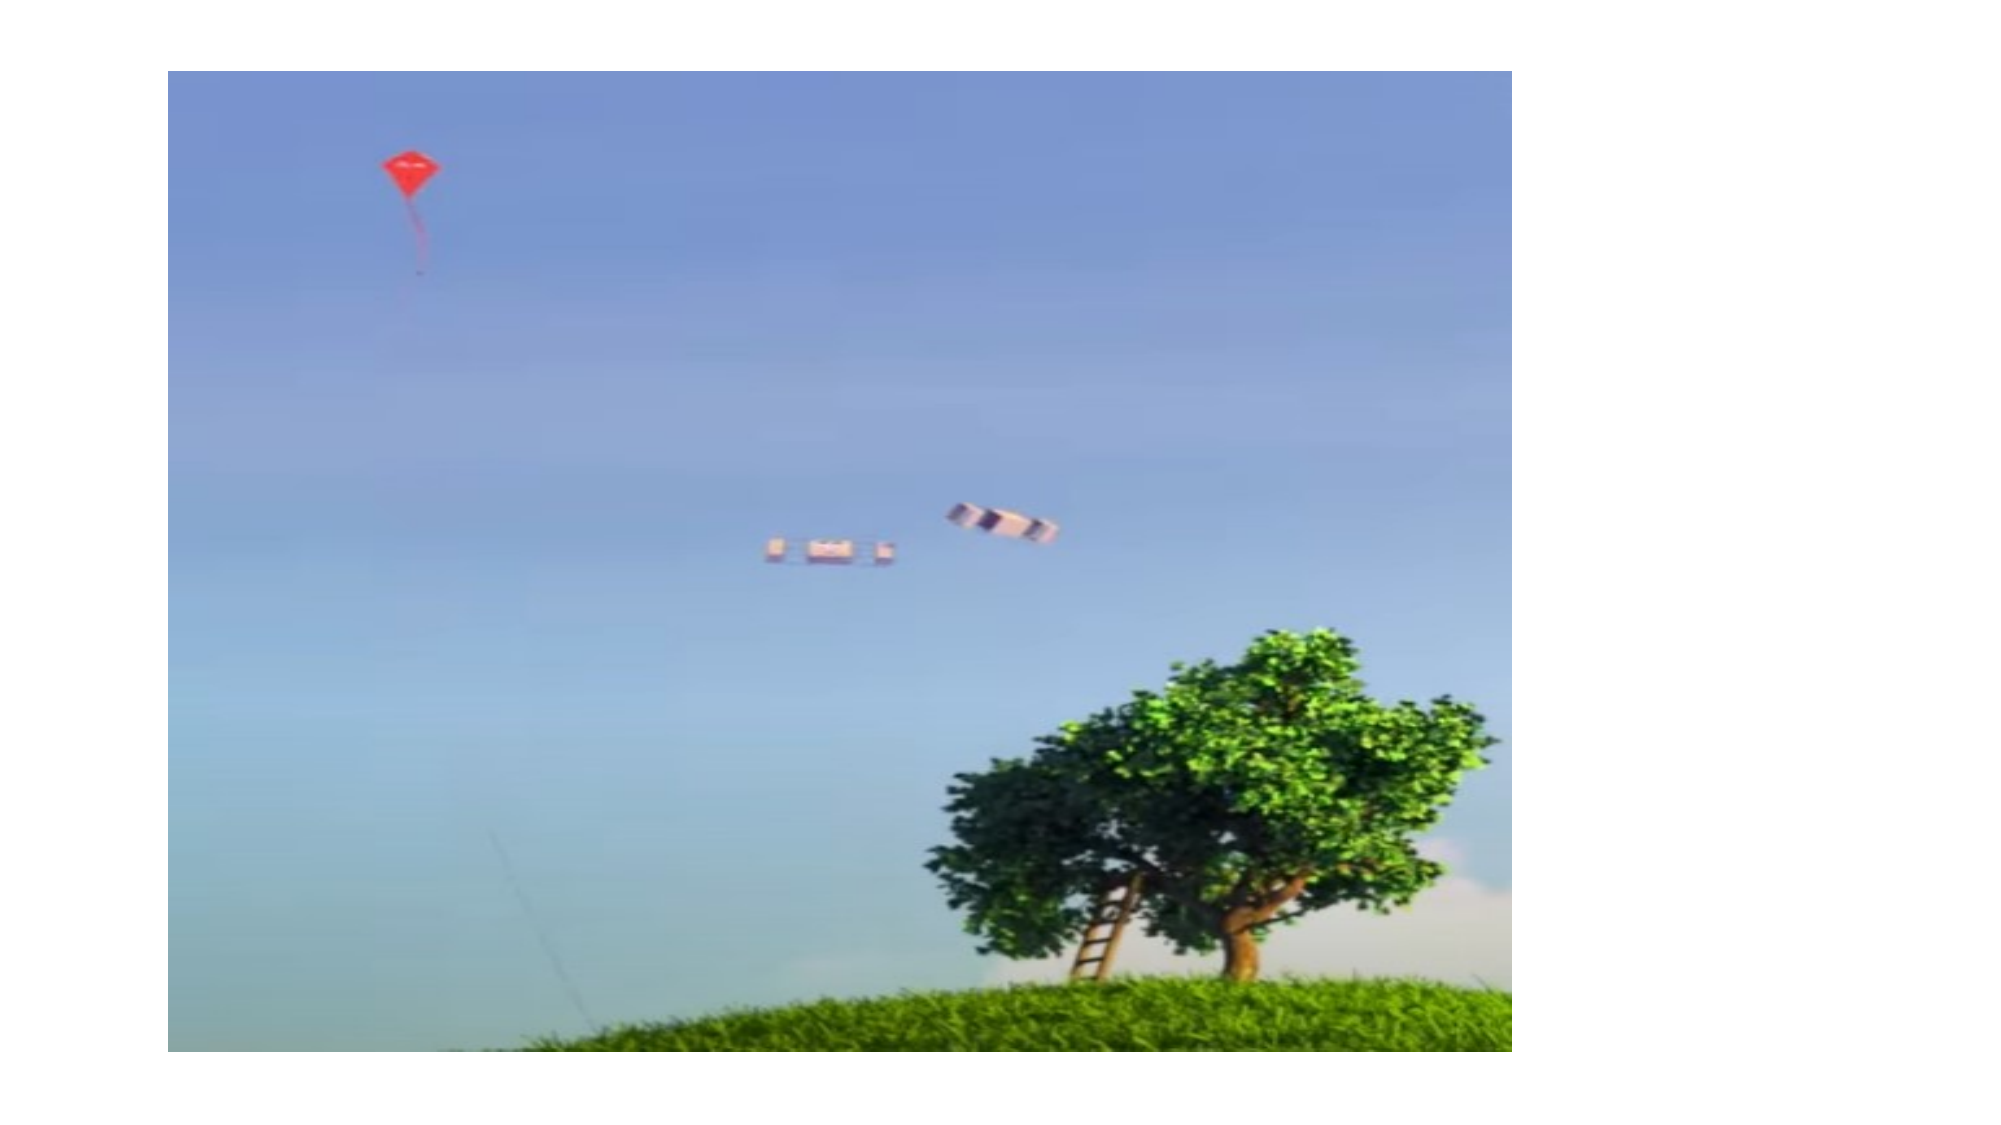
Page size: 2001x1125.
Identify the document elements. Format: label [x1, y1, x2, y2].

picture [168, 71, 1512, 1052]
